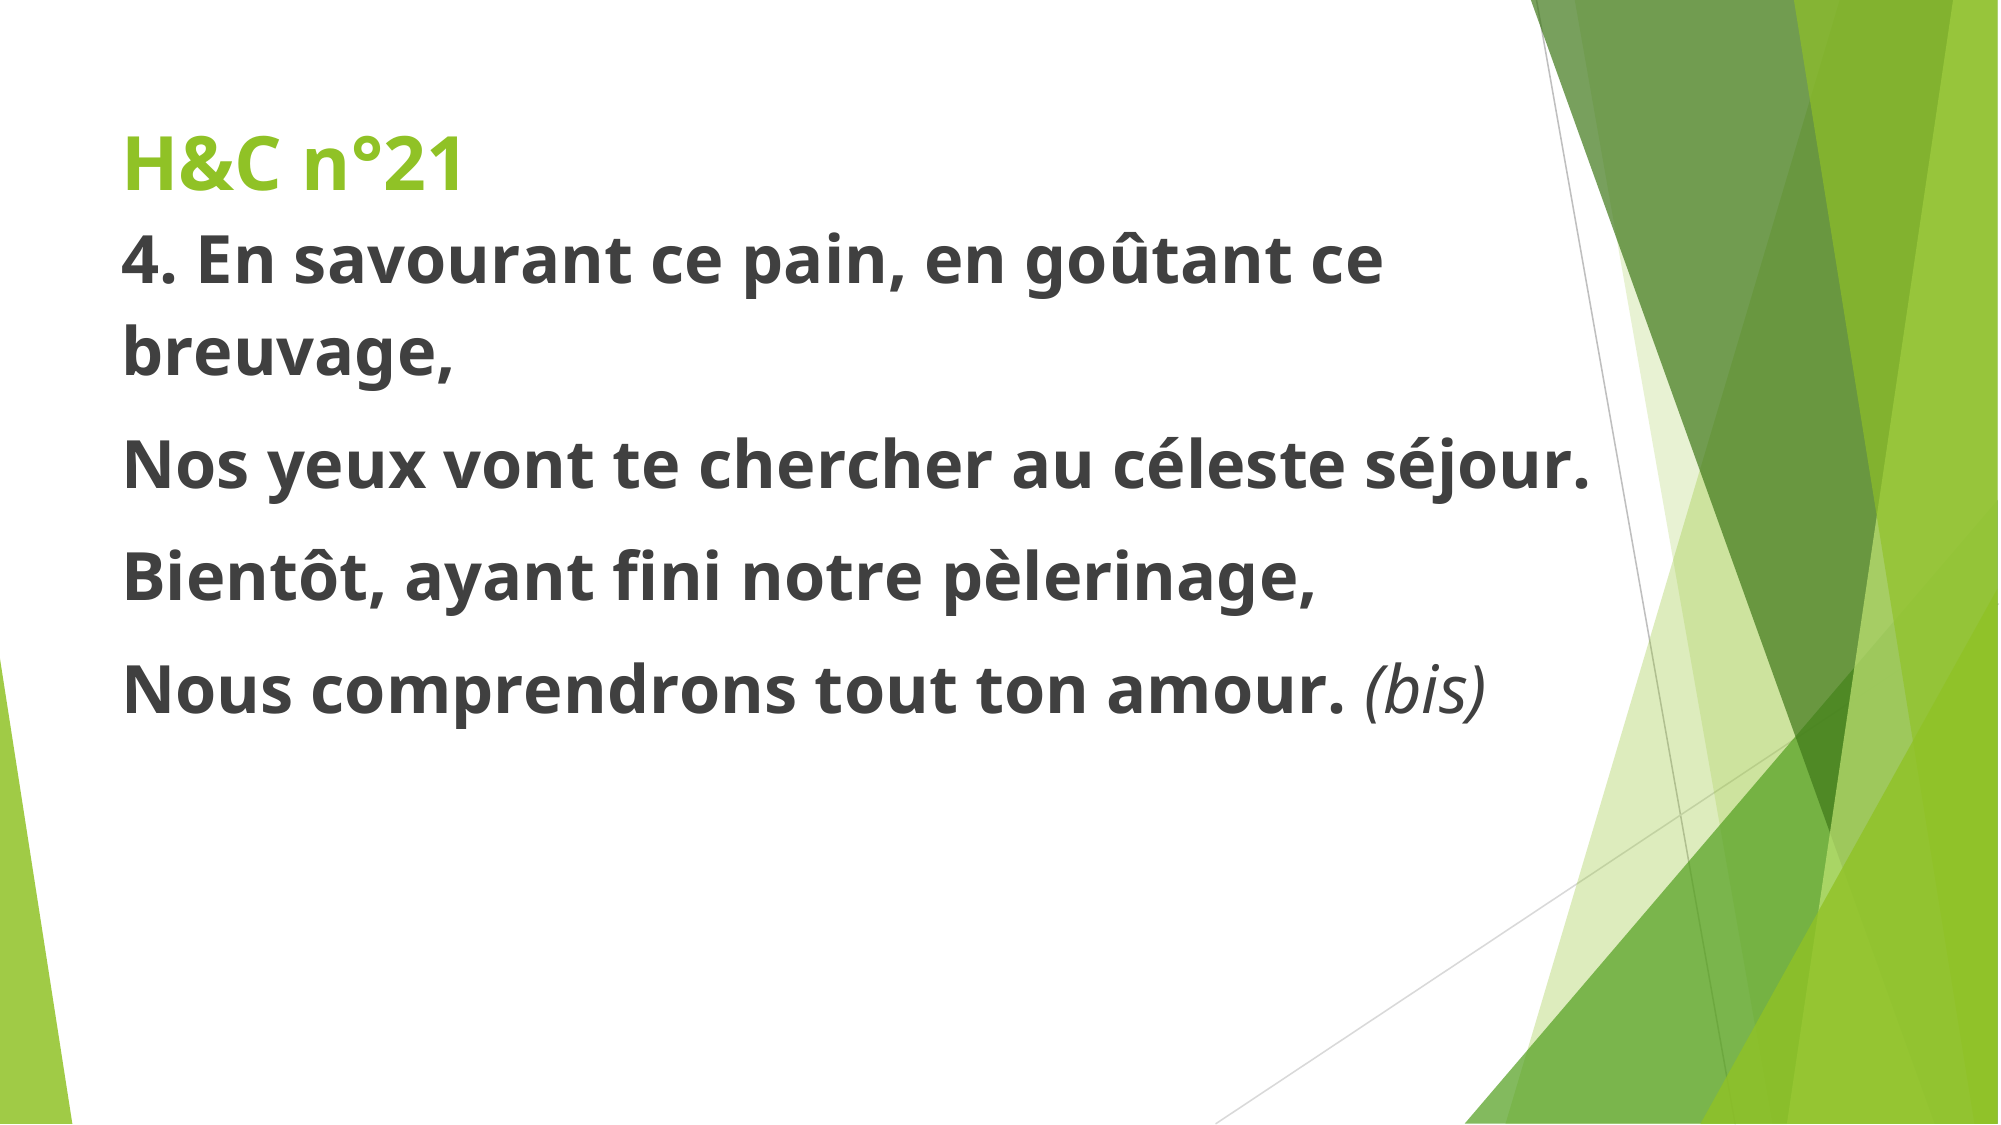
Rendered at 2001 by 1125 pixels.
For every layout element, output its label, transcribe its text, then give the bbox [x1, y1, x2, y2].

text_box H&C n°21 [106, 107, 532, 197]
text_box 4. En savourant ce pain, en goûtant ce breuvage, Nos yeux vont te chercher au céleste séjour. Bientôt, ayant fini notre pèlerinage, Nous comprendrons tout ton amour. (bis) [106, 197, 1730, 1075]
